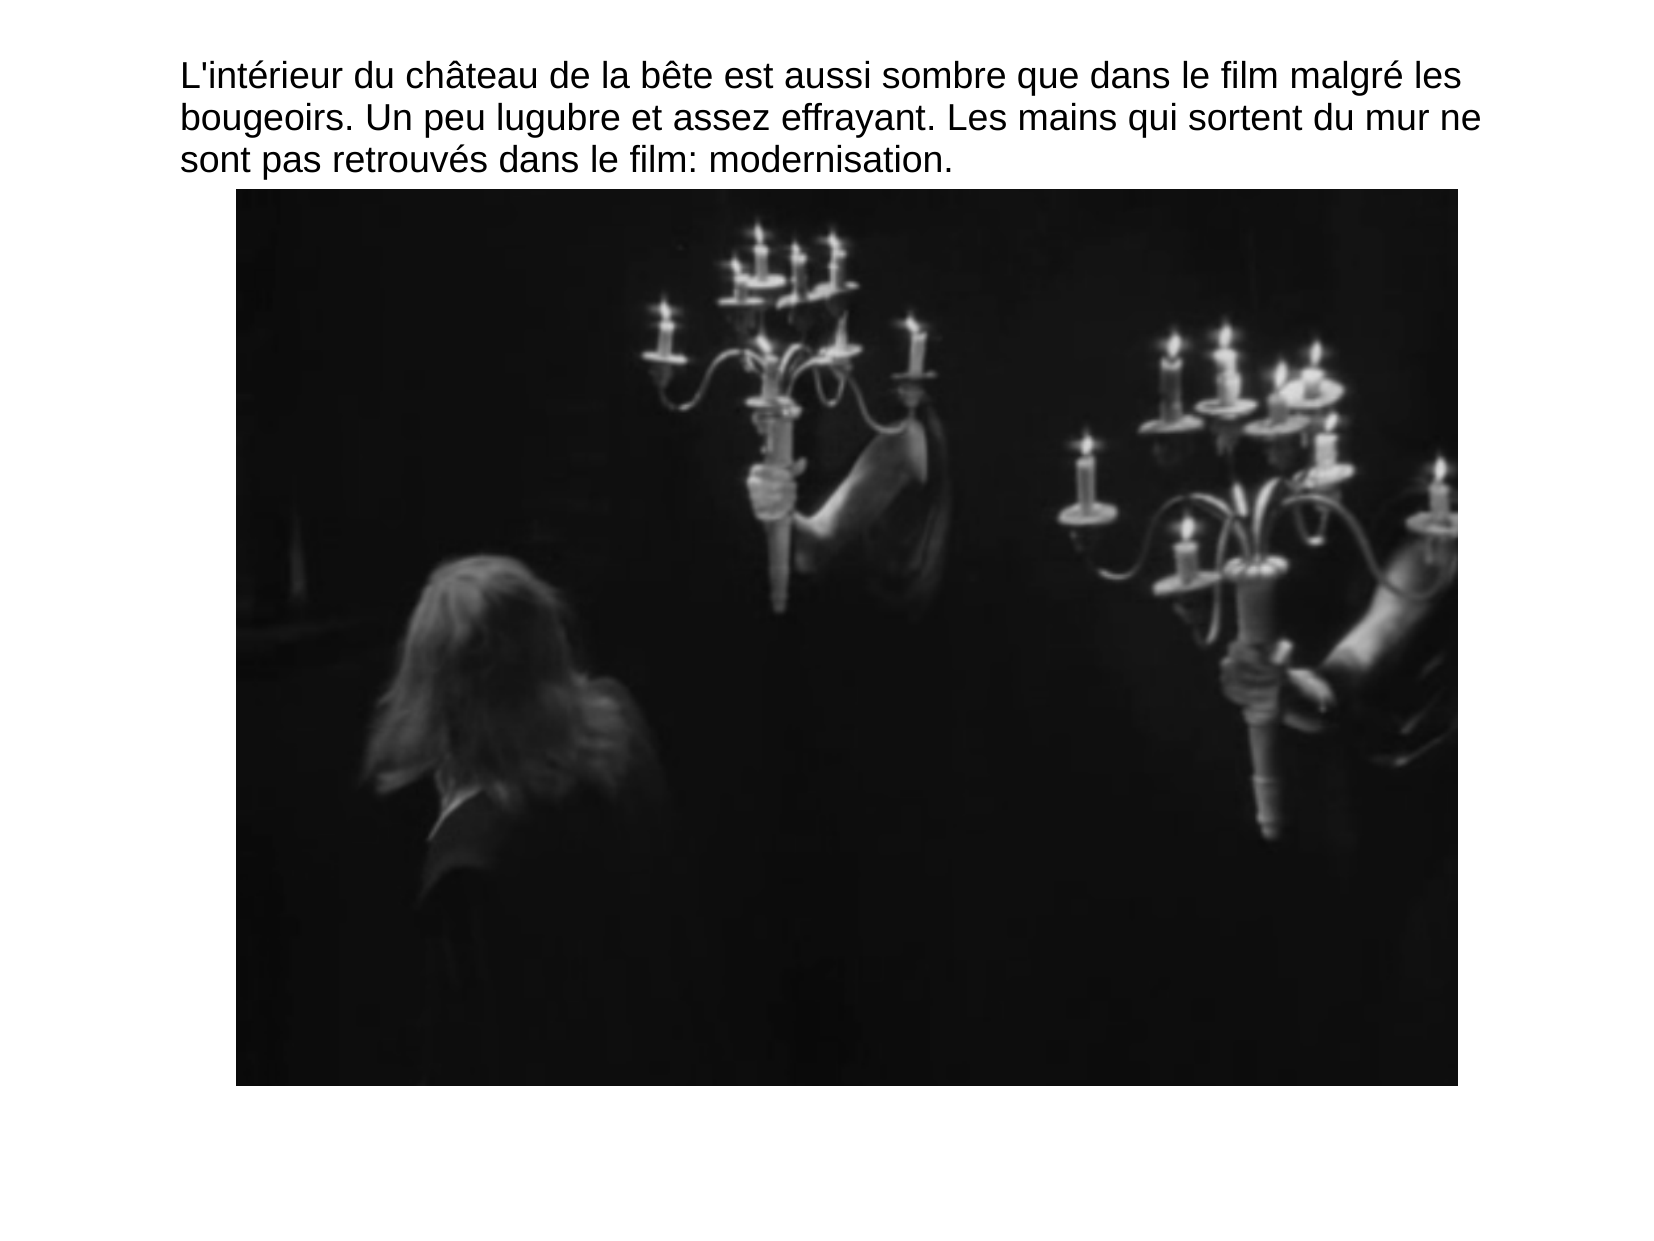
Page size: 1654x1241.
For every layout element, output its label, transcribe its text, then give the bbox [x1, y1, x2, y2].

picture [236, 189, 1458, 1086]
text_box L'intérieur du château de la bête est aussi sombre que dans le film malgré les bougeoirs. Un peu lugubre et assez effrayant. Les mains qui sortent du mur ne sont pas retrouvés dans le film: modernisation. [165, 47, 1571, 189]
